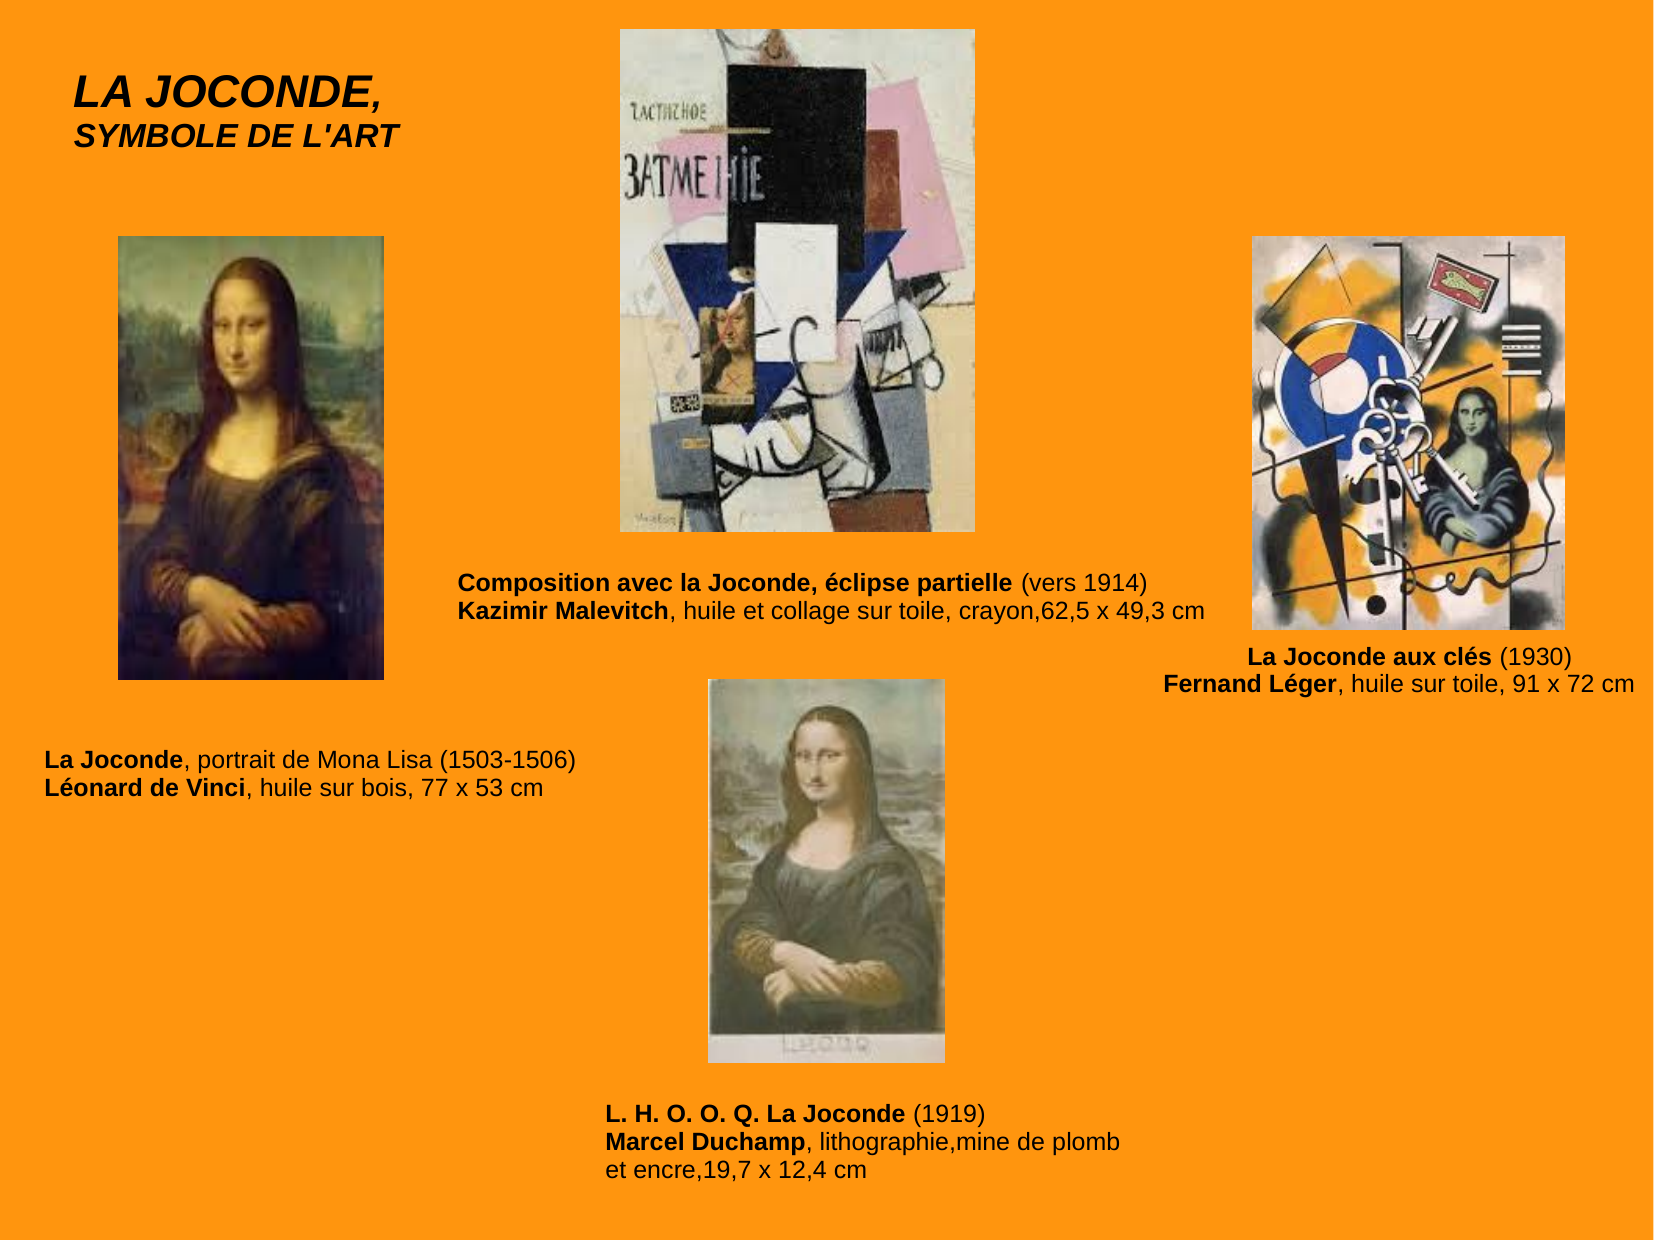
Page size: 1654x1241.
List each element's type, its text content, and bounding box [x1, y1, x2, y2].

text_box L. H. O. O. Q. La Joconde (1919) Marcel Duchamp, lithographie,mine de plomb et encre,19,7 x 12,4 cm [590, 1092, 1152, 1211]
picture [620, 29, 975, 532]
picture [708, 679, 945, 1063]
picture [118, 236, 384, 680]
picture [1252, 236, 1565, 630]
text_box Composition avec la Joconde, éclipse partielle (vers 1914) Kazimir Malevitch, huile et collage sur toile, crayon,62,5 x 49,3 cm [442, 561, 1241, 665]
text_box La Joconde aux clés (1930) Fernand Léger, huile sur toile, 91 x 72 cm [1092, 634, 1654, 739]
text_box La Joconde, portrait de Mona Lisa (1503-1506) Léonard de Vinci, huile sur bois, 77 x 53 cm [29, 738, 621, 827]
text_box LA JOCONDE, SYMBOLE DE L'ART [59, 59, 620, 222]
